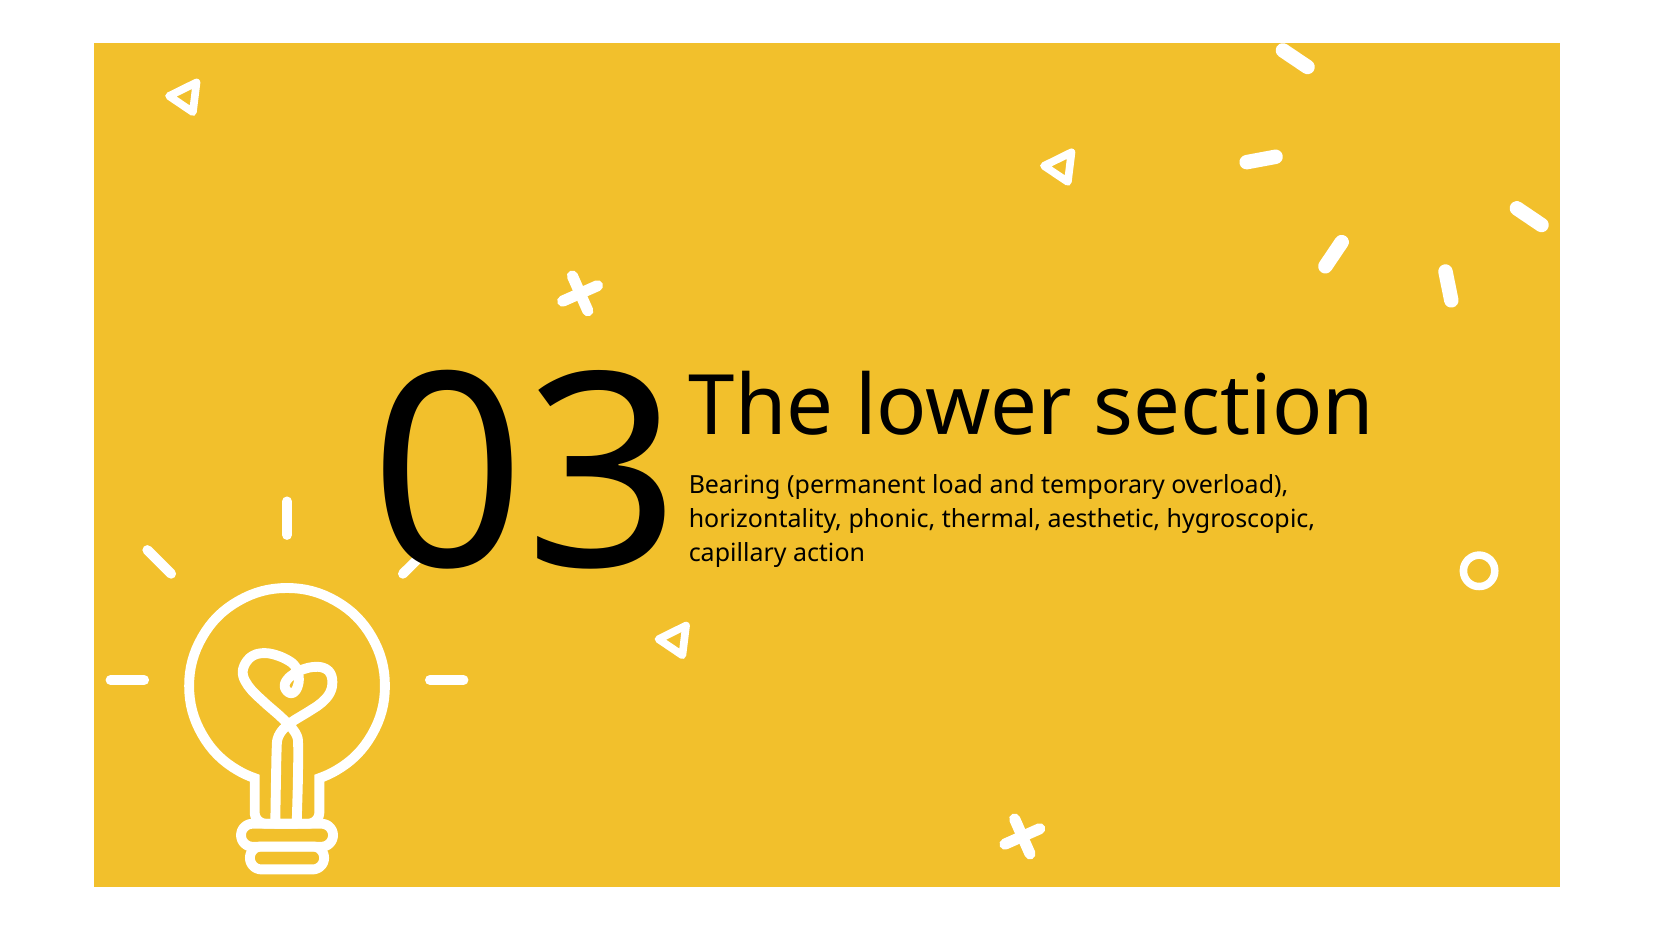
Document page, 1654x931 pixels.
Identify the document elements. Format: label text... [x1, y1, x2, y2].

title The lower section [716, 336, 1409, 469]
title 03 [370, 276, 716, 646]
text_box Bearing (permanent load and temporary overload), horizontality, phonic, thermal, aesthetic, hygroscopic, capillary action [716, 466, 1349, 569]
